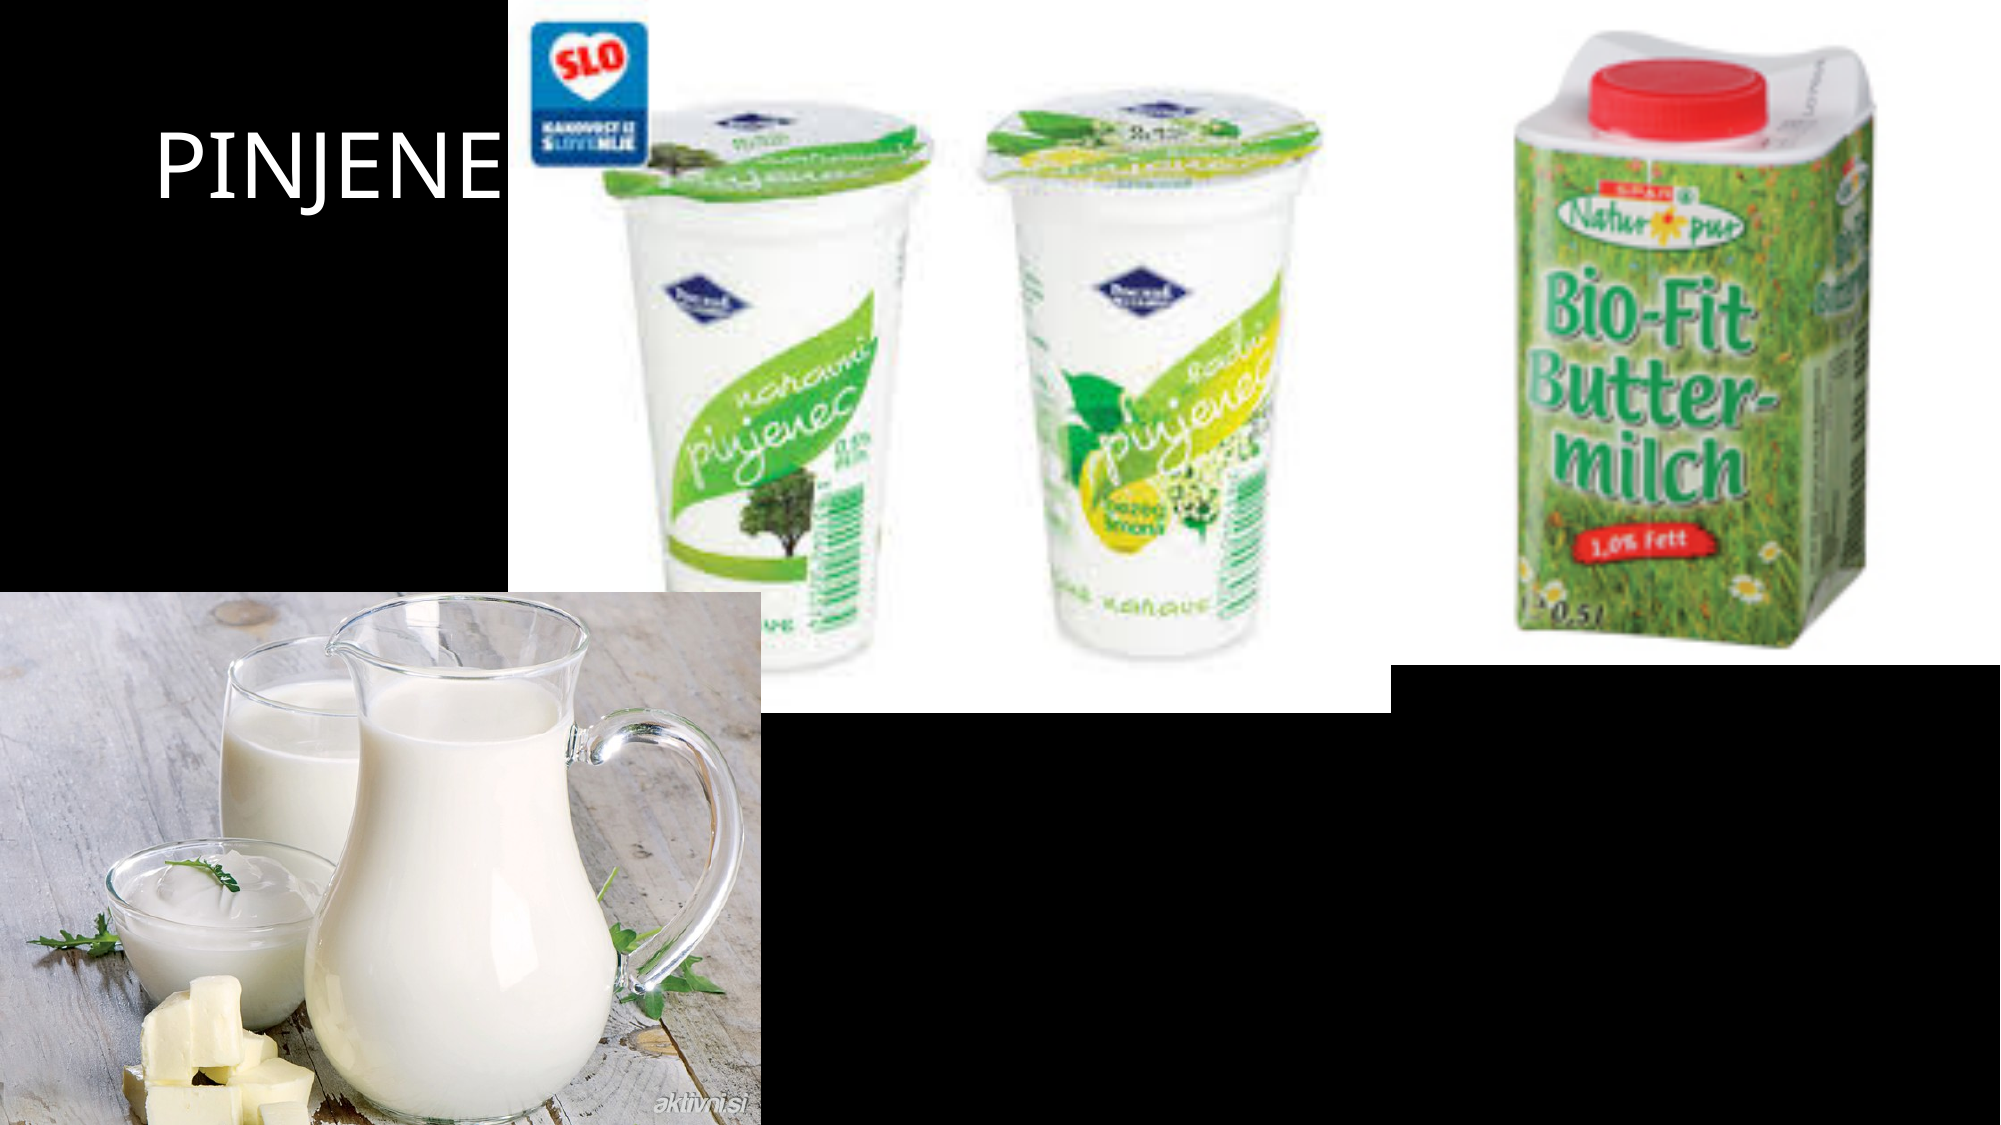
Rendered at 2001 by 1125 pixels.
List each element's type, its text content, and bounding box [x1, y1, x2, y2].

title PINJENEC [137, 59, 508, 278]
picture [0, 0, 2000, 1125]
